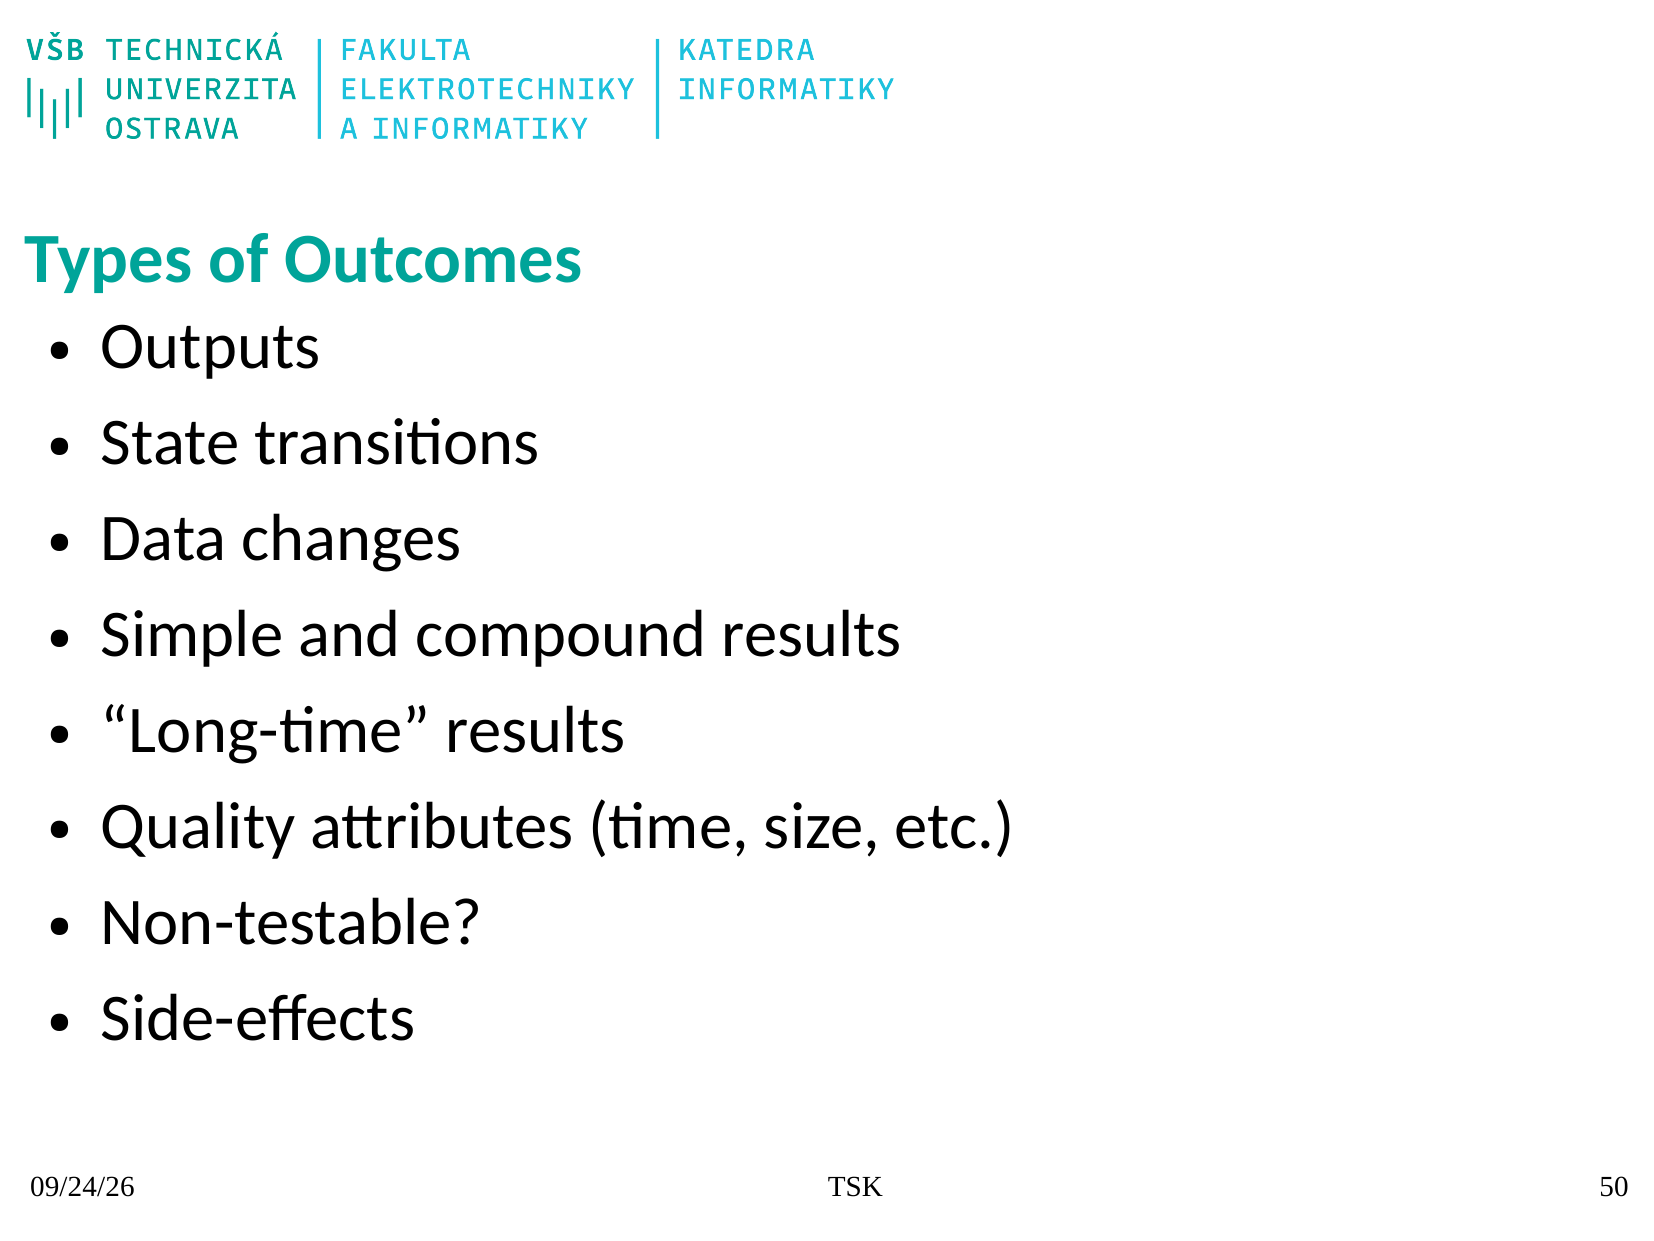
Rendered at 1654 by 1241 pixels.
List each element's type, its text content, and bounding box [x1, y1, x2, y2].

picture [26, 31, 894, 139]
list Outputs State transitions Data changes Simple and compound results “Long-time” results Quality attributes (time, size, etc.) Non-testable? Side-effects [30, 318, 1629, 1146]
title Types of Outcomes [24, 169, 1629, 300]
